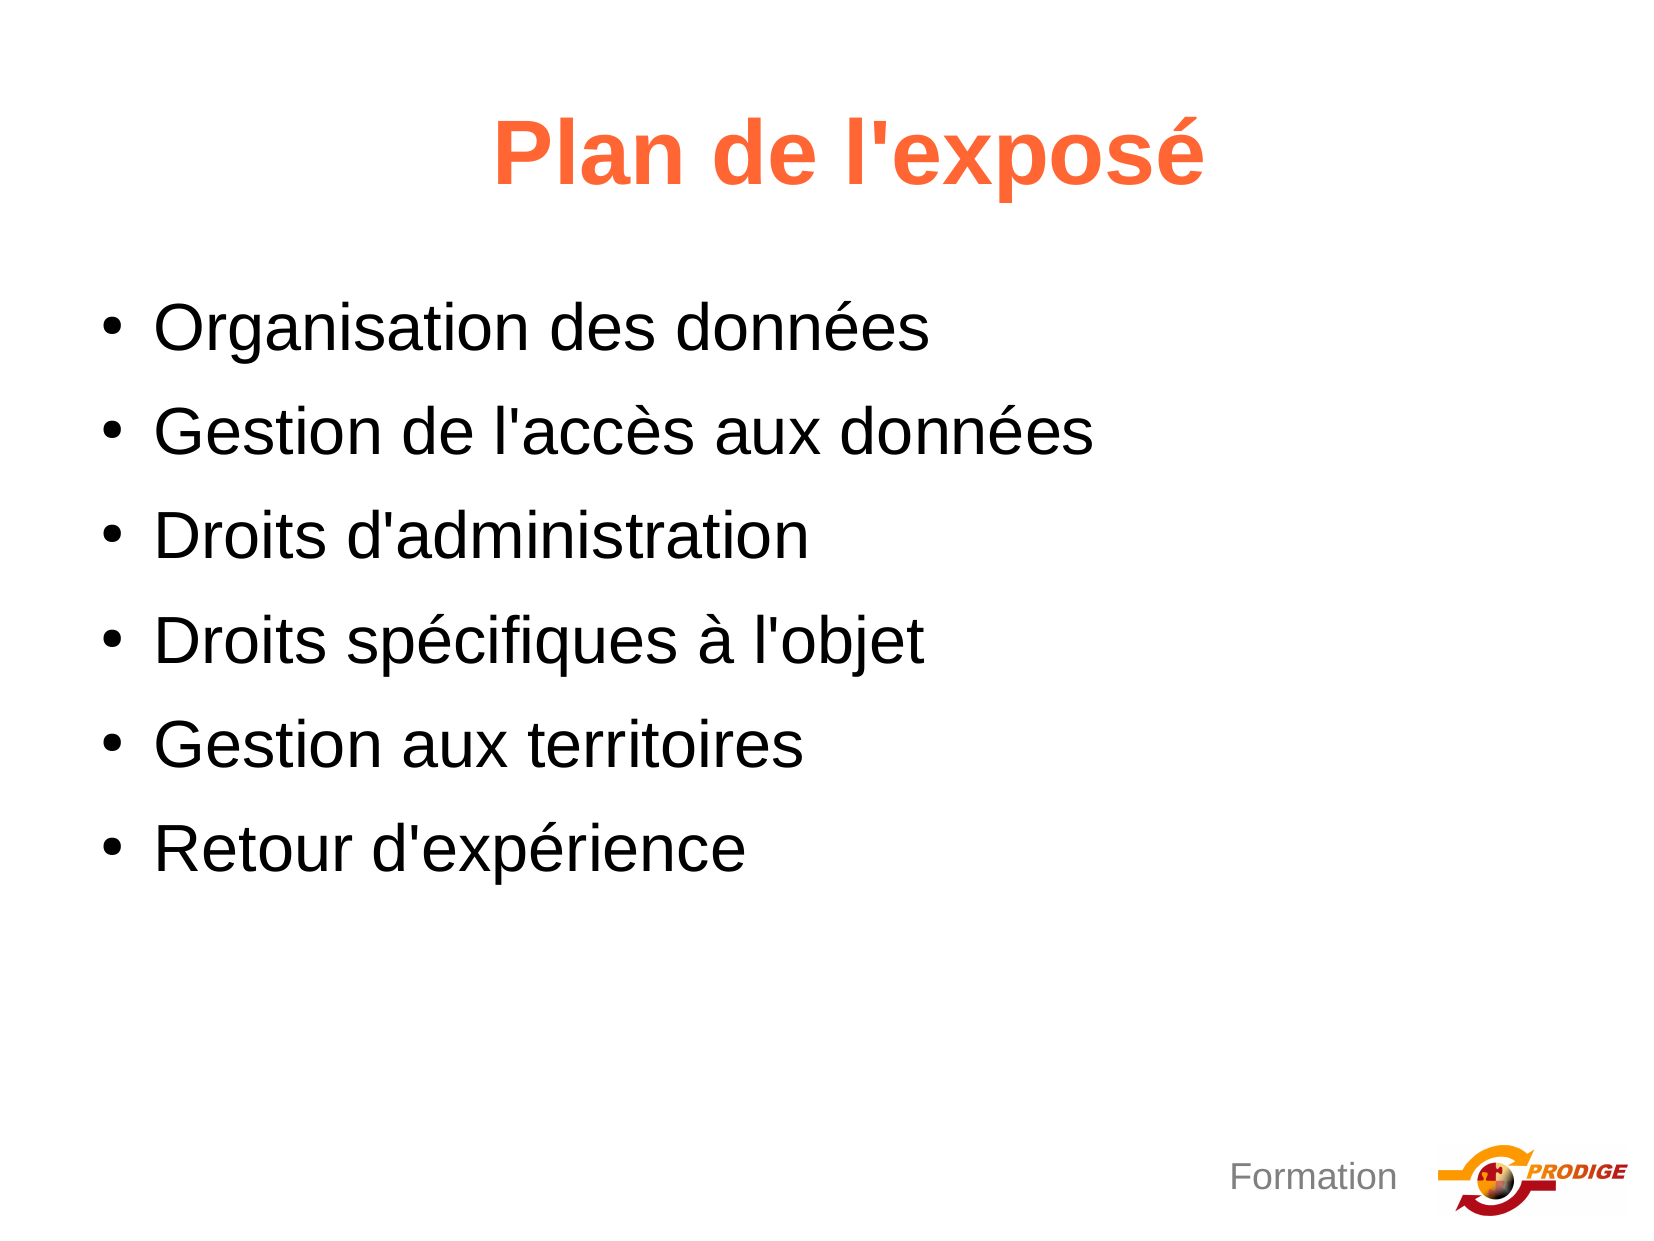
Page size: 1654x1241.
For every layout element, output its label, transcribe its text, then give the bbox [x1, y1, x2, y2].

title Plan de l'exposé [106, 49, 1595, 257]
list Organisation des données Gestion de l'accès aux données Droits d'administration Droits spécifiques à l'objet Gestion aux territoires Retour d'expérience [82, 290, 1571, 916]
picture [1438, 1145, 1628, 1216]
